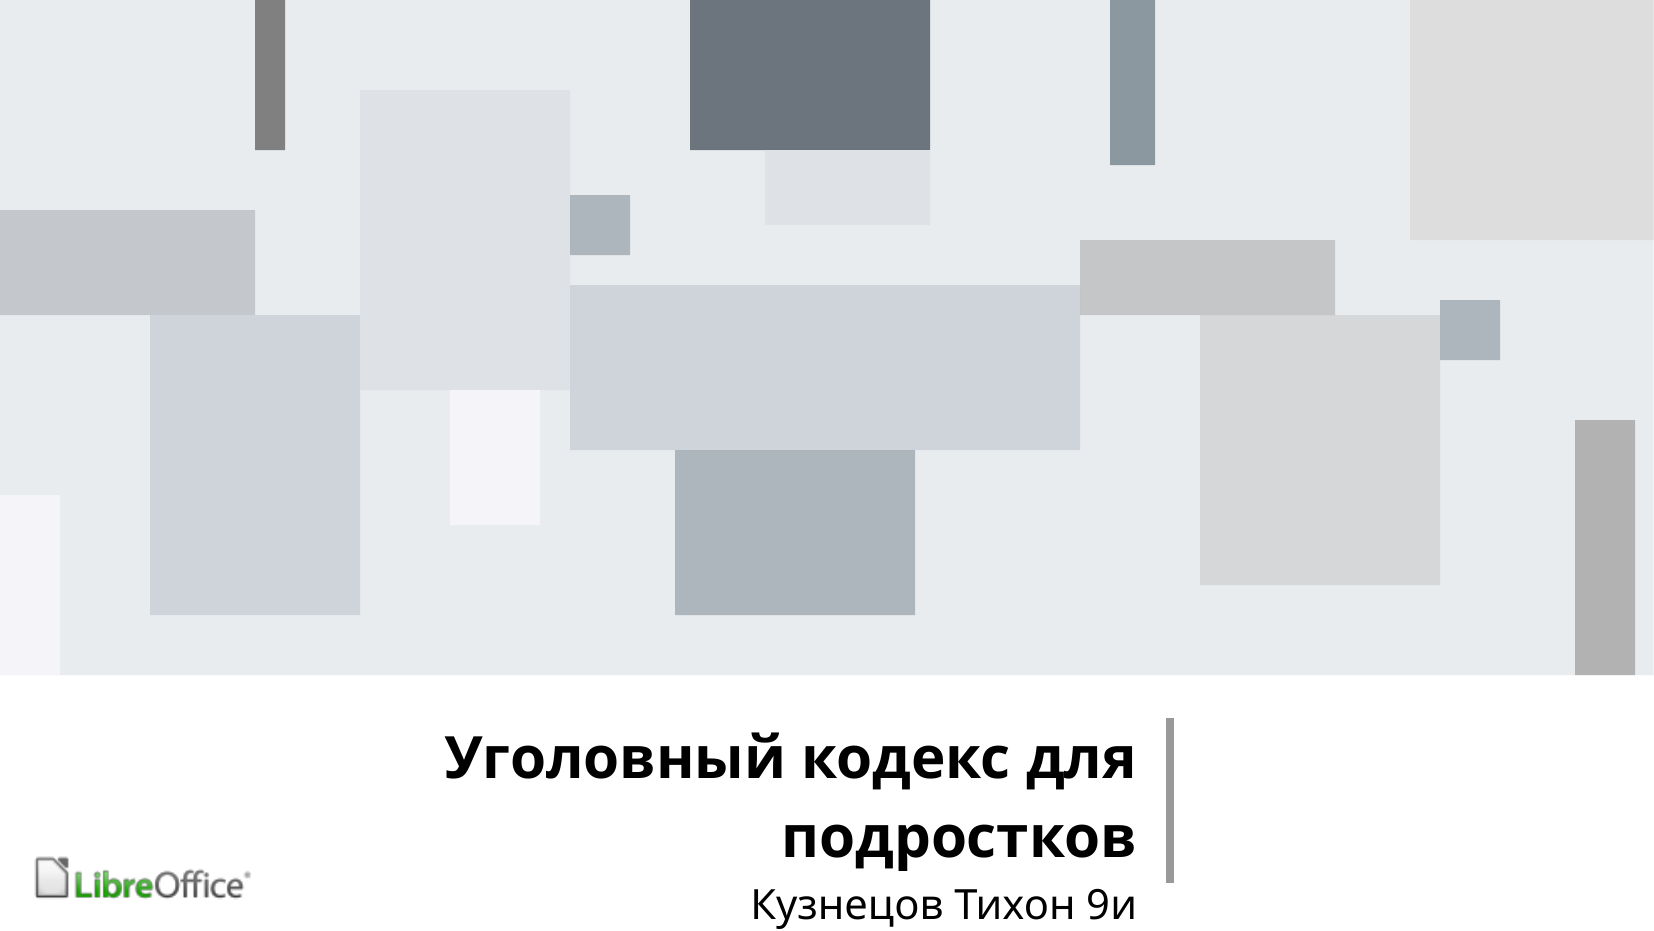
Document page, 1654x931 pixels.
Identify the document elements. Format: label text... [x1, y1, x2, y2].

picture [30, 852, 256, 903]
text_box Уголовный кодекс для подростков Кузнецов Тихон 9и [193, 708, 1152, 931]
